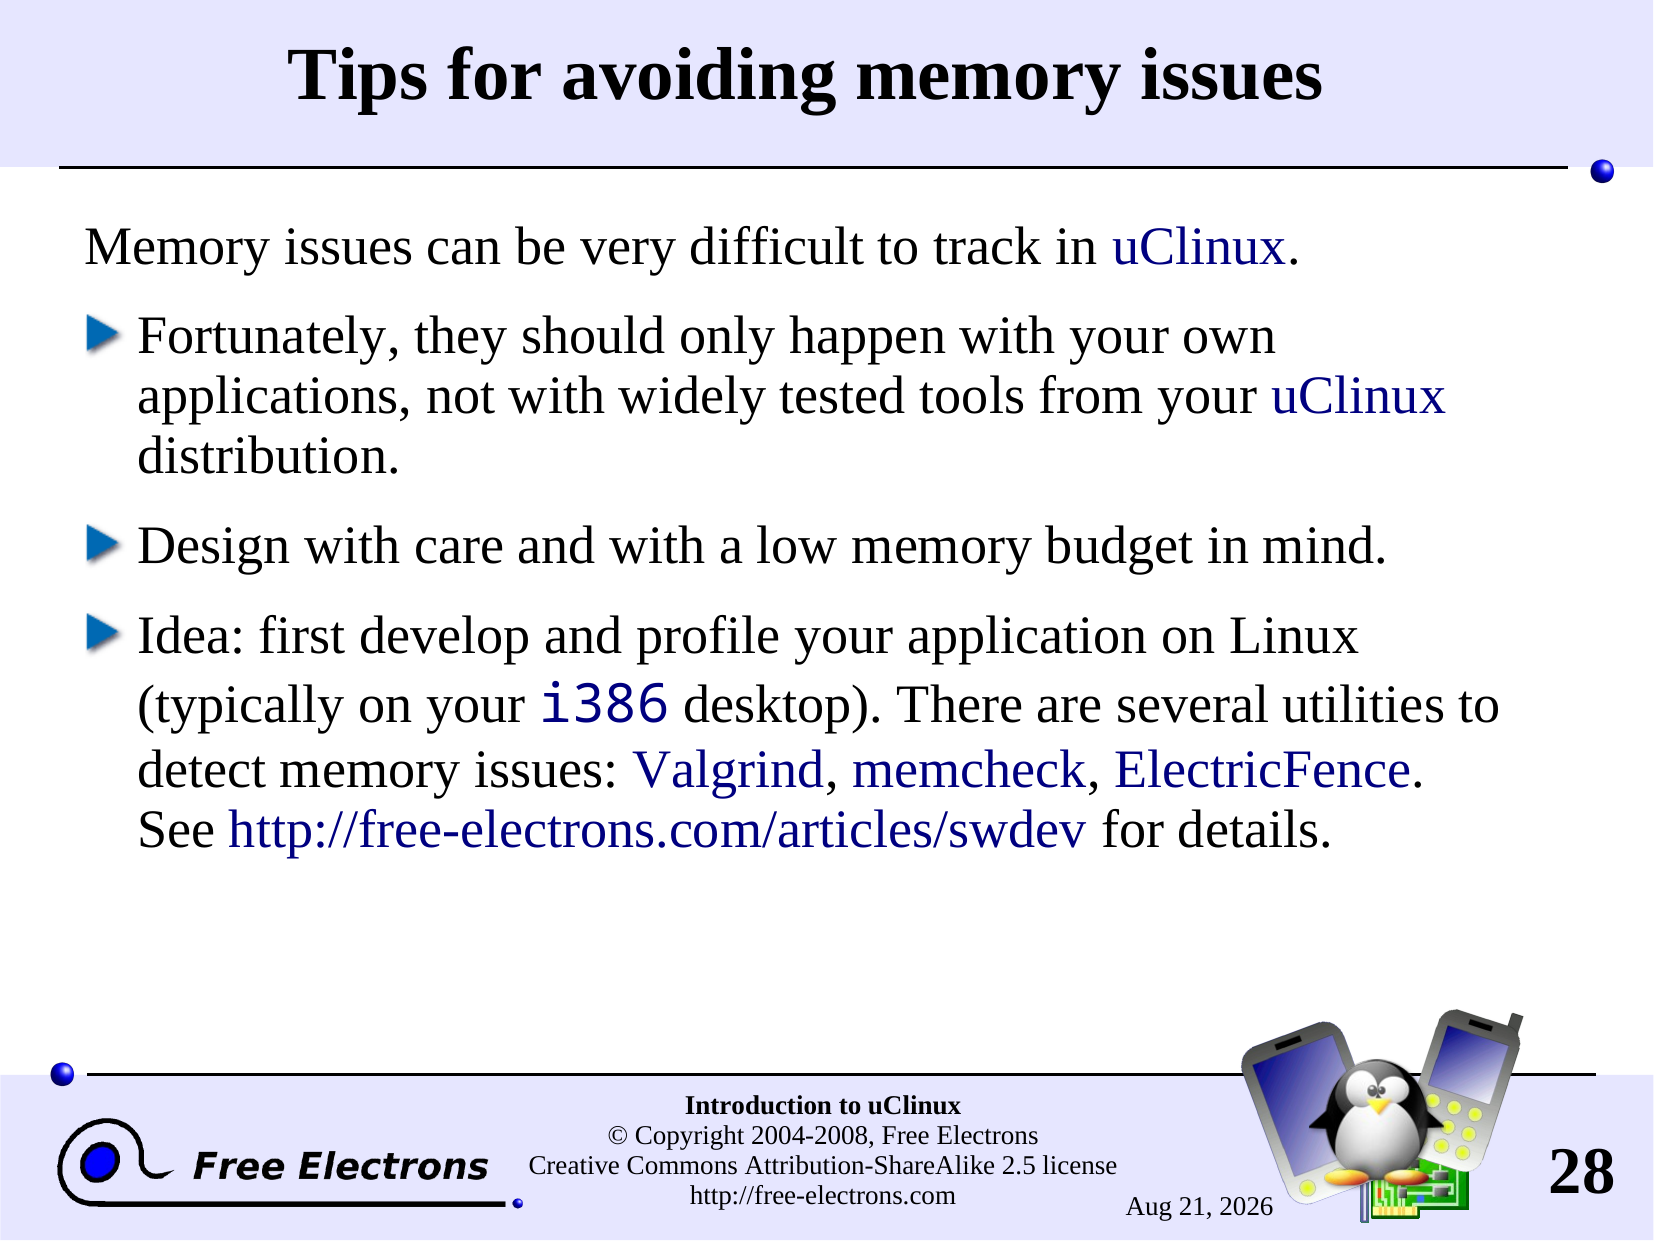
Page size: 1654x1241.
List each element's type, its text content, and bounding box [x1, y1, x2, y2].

title Tips for avoiding memory issues [60, 25, 1551, 124]
picture [1231, 1007, 1538, 1241]
picture [50, 1107, 527, 1216]
list Memory issues can be very difficult to track in uClinux. Fortunately, they should only happen with your own applications, not with widely tested tools from your uClinux distribution. Design with care and with a low memory budget in mind. Idea: first develop and profile your application on Linux (typically on your i386 desktop). There are several utilities to detect memory issues: Valgrind, memcheck, ElectricFence. See http://free-electrons.com/articles/swdev for details. [66, 216, 1518, 1066]
